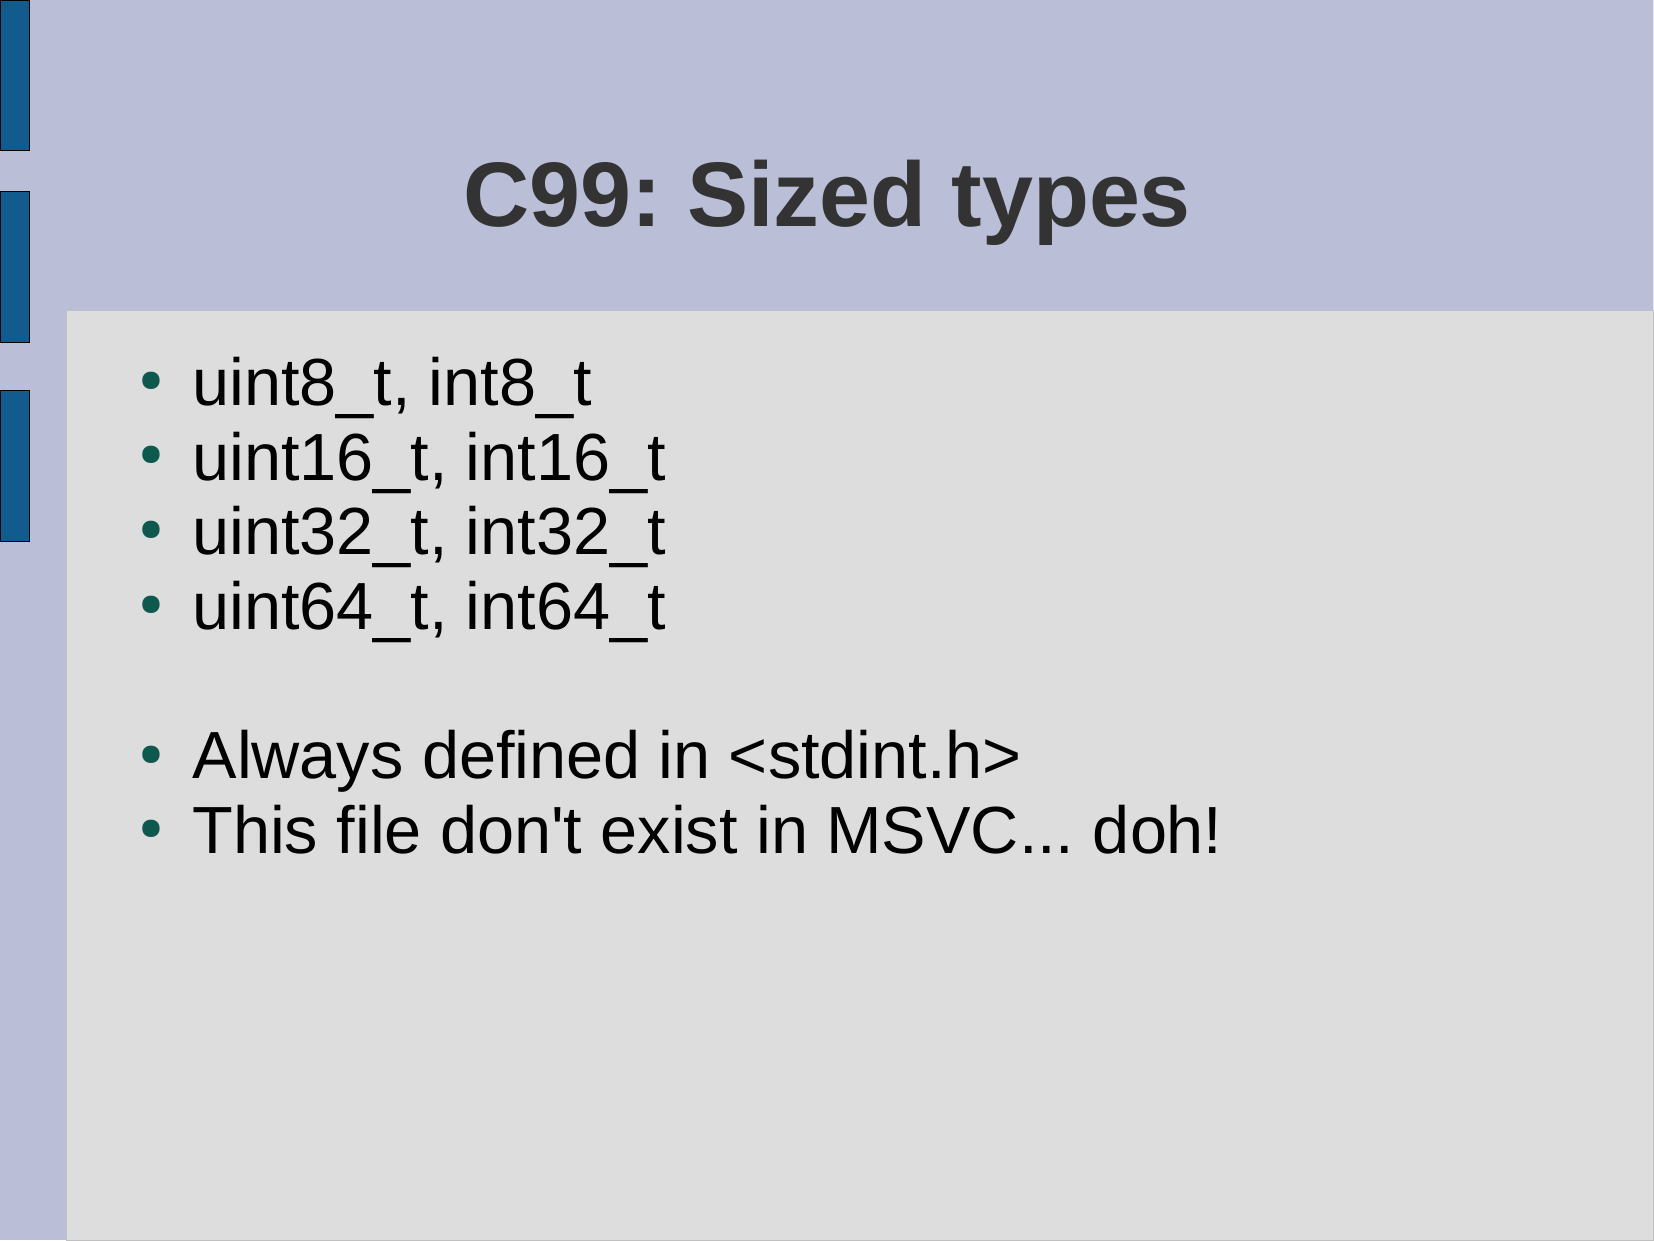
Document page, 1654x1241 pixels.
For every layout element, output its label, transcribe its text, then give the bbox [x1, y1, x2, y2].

list uint8_t, int8_t uint16_t, int16_t uint32_t, int32_t uint64_t, int64_t Always defined in <stdint.h> This file don't exist in MSVC... doh! [121, 344, 1534, 1127]
title C99: Sized types [121, 91, 1534, 299]
